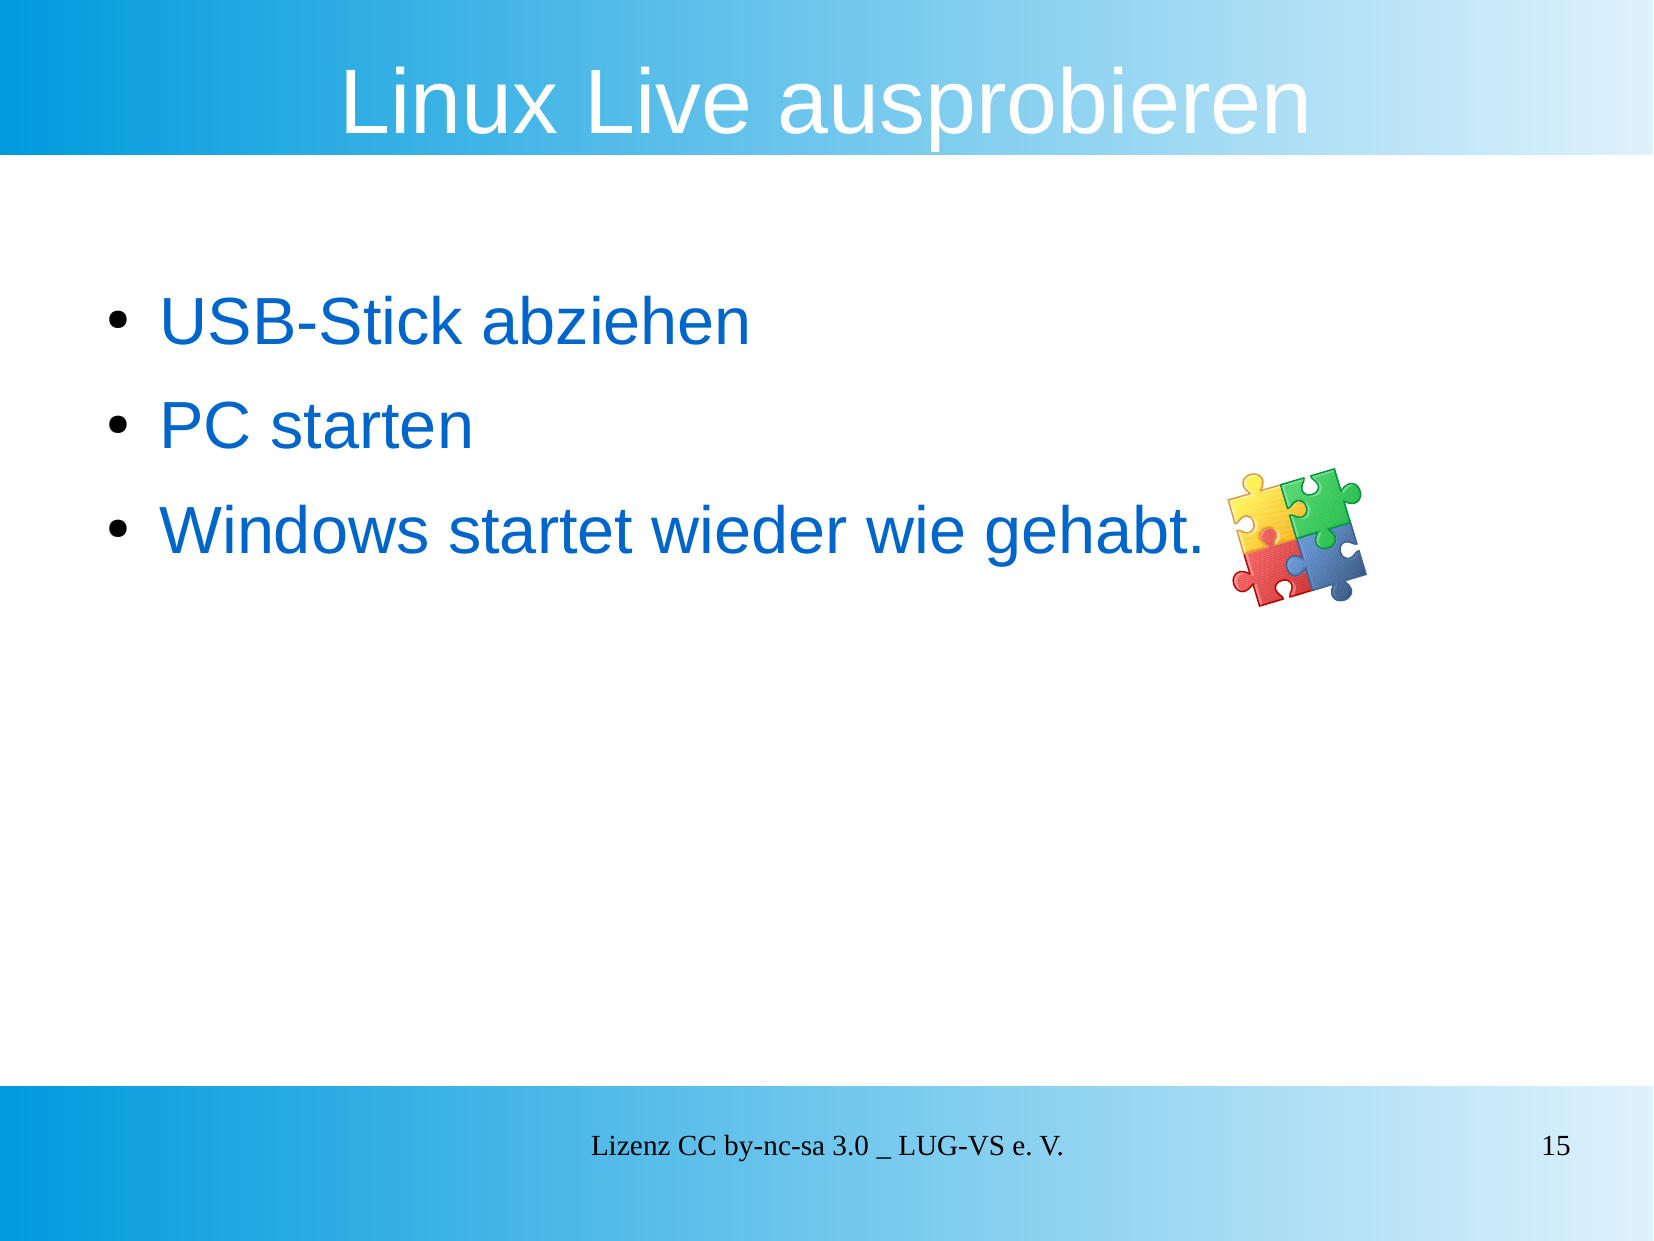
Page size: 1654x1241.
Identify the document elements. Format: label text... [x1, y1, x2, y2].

picture [1219, 458, 1377, 617]
title Linux Live ausprobieren [82, 49, 1571, 155]
list USB-Stick abziehen PC starten Windows startet wieder wie gehabt. [88, 284, 1577, 1004]
